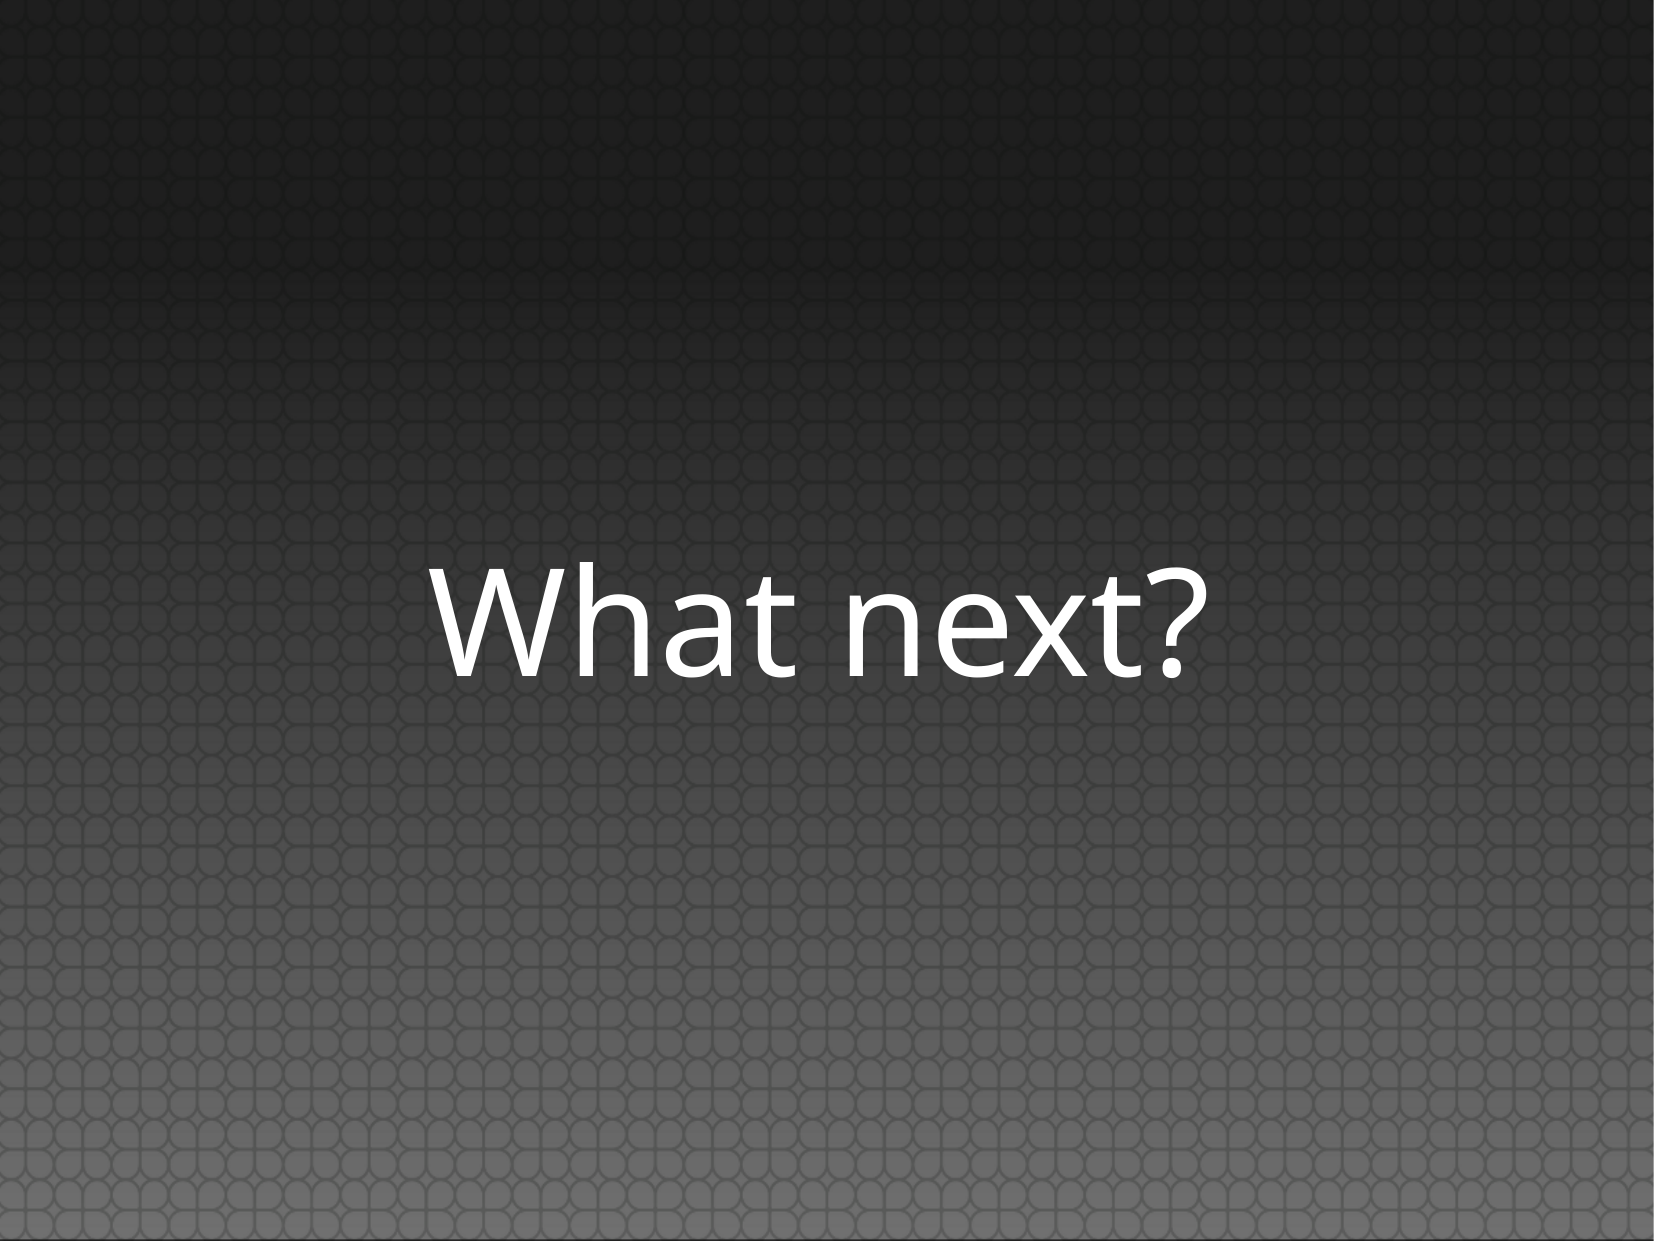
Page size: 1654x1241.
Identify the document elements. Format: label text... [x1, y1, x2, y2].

title What next? [75, 525, 1564, 713]
picture [0, 0, 1654, 1241]
